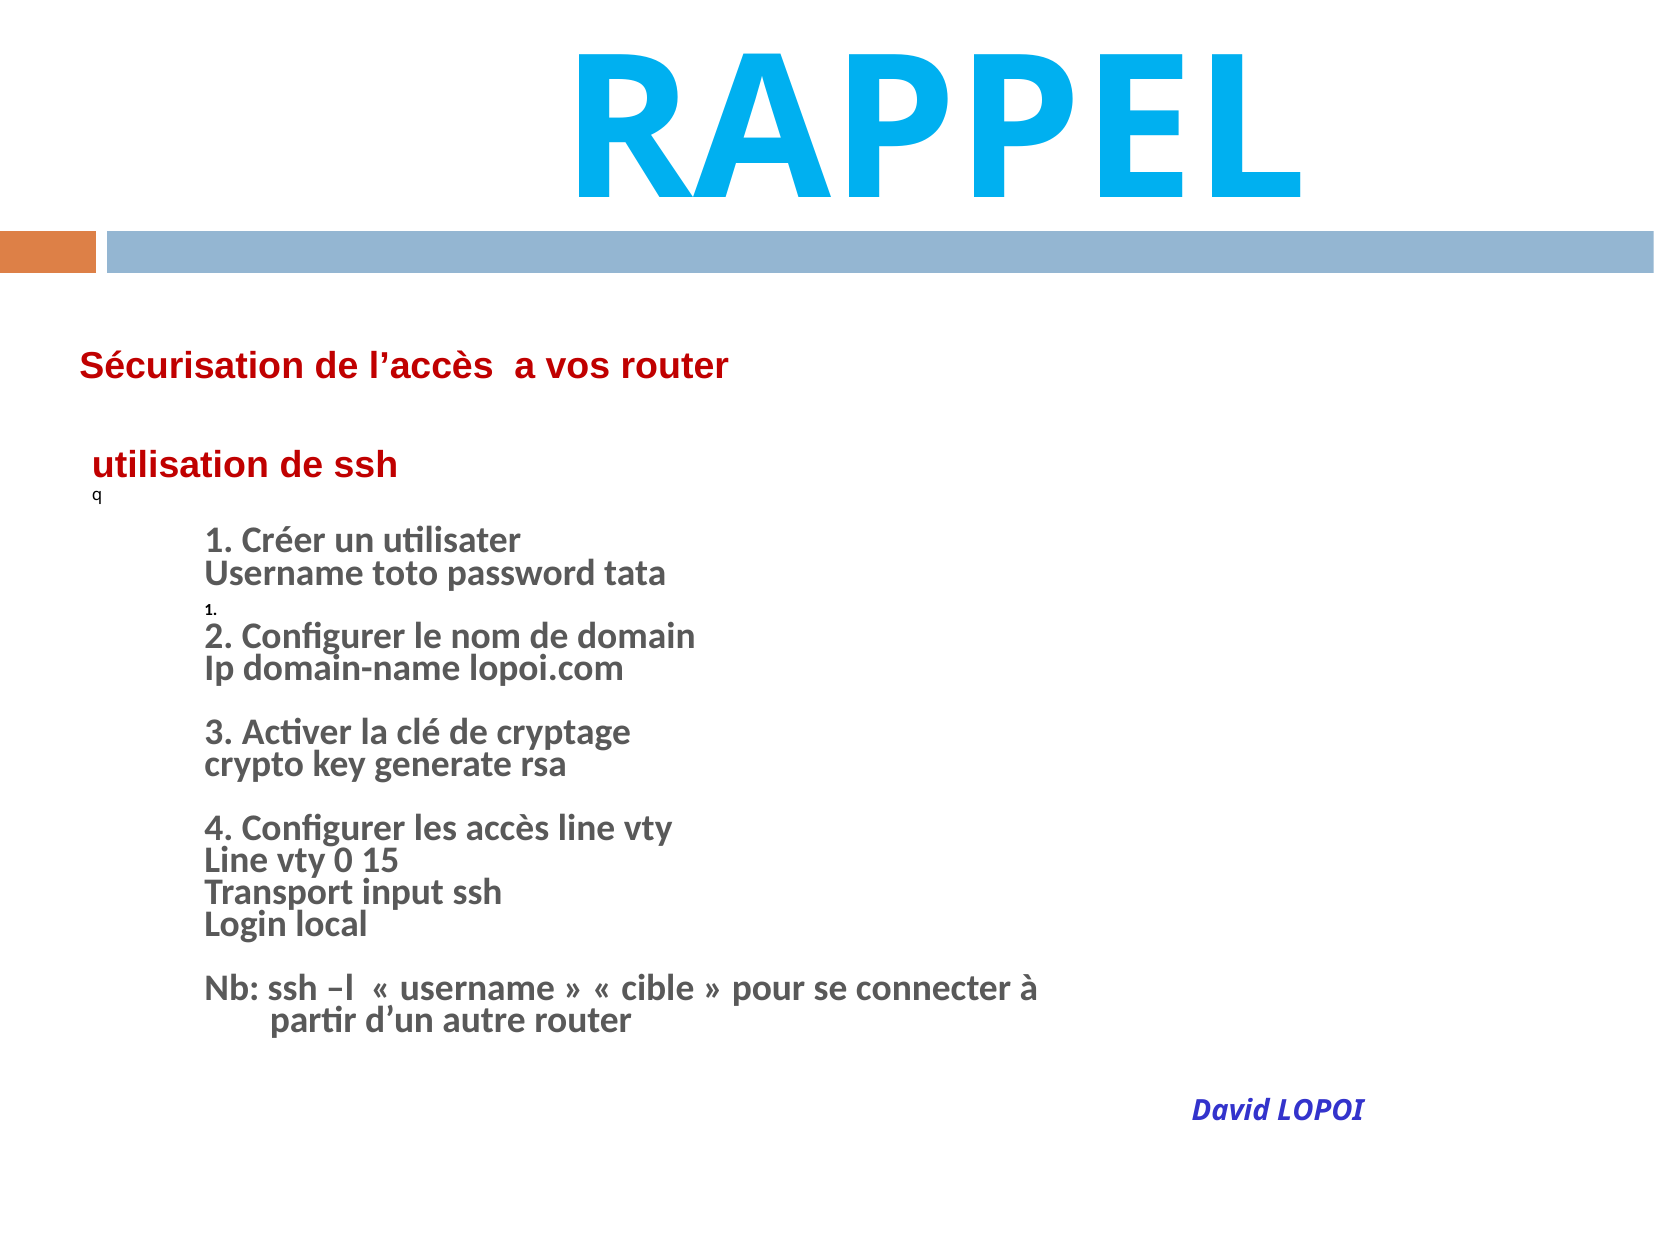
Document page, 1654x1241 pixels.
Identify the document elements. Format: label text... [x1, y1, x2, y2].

text_box utilisation de ssh [77, 445, 424, 524]
text_box David LOPOI [901, 1063, 1654, 1158]
text_box Sécurisation de l’accès a vos router [64, 345, 755, 392]
text_box RAPPEL [123, 41, 1530, 249]
text_box 1. Créer un utilisater Username toto password tata 2. Configurer le nom de domain Ip domain-name lopoi.com 3. Activer la clé de cryptage crypto key generate rsa 4. Configurer les accès line vty Line vty 0 15 Transport input ssh Login local Nb: ssh –l « username » « cible » pour se connecter à partir d’un autre router [189, 520, 1139, 1046]
